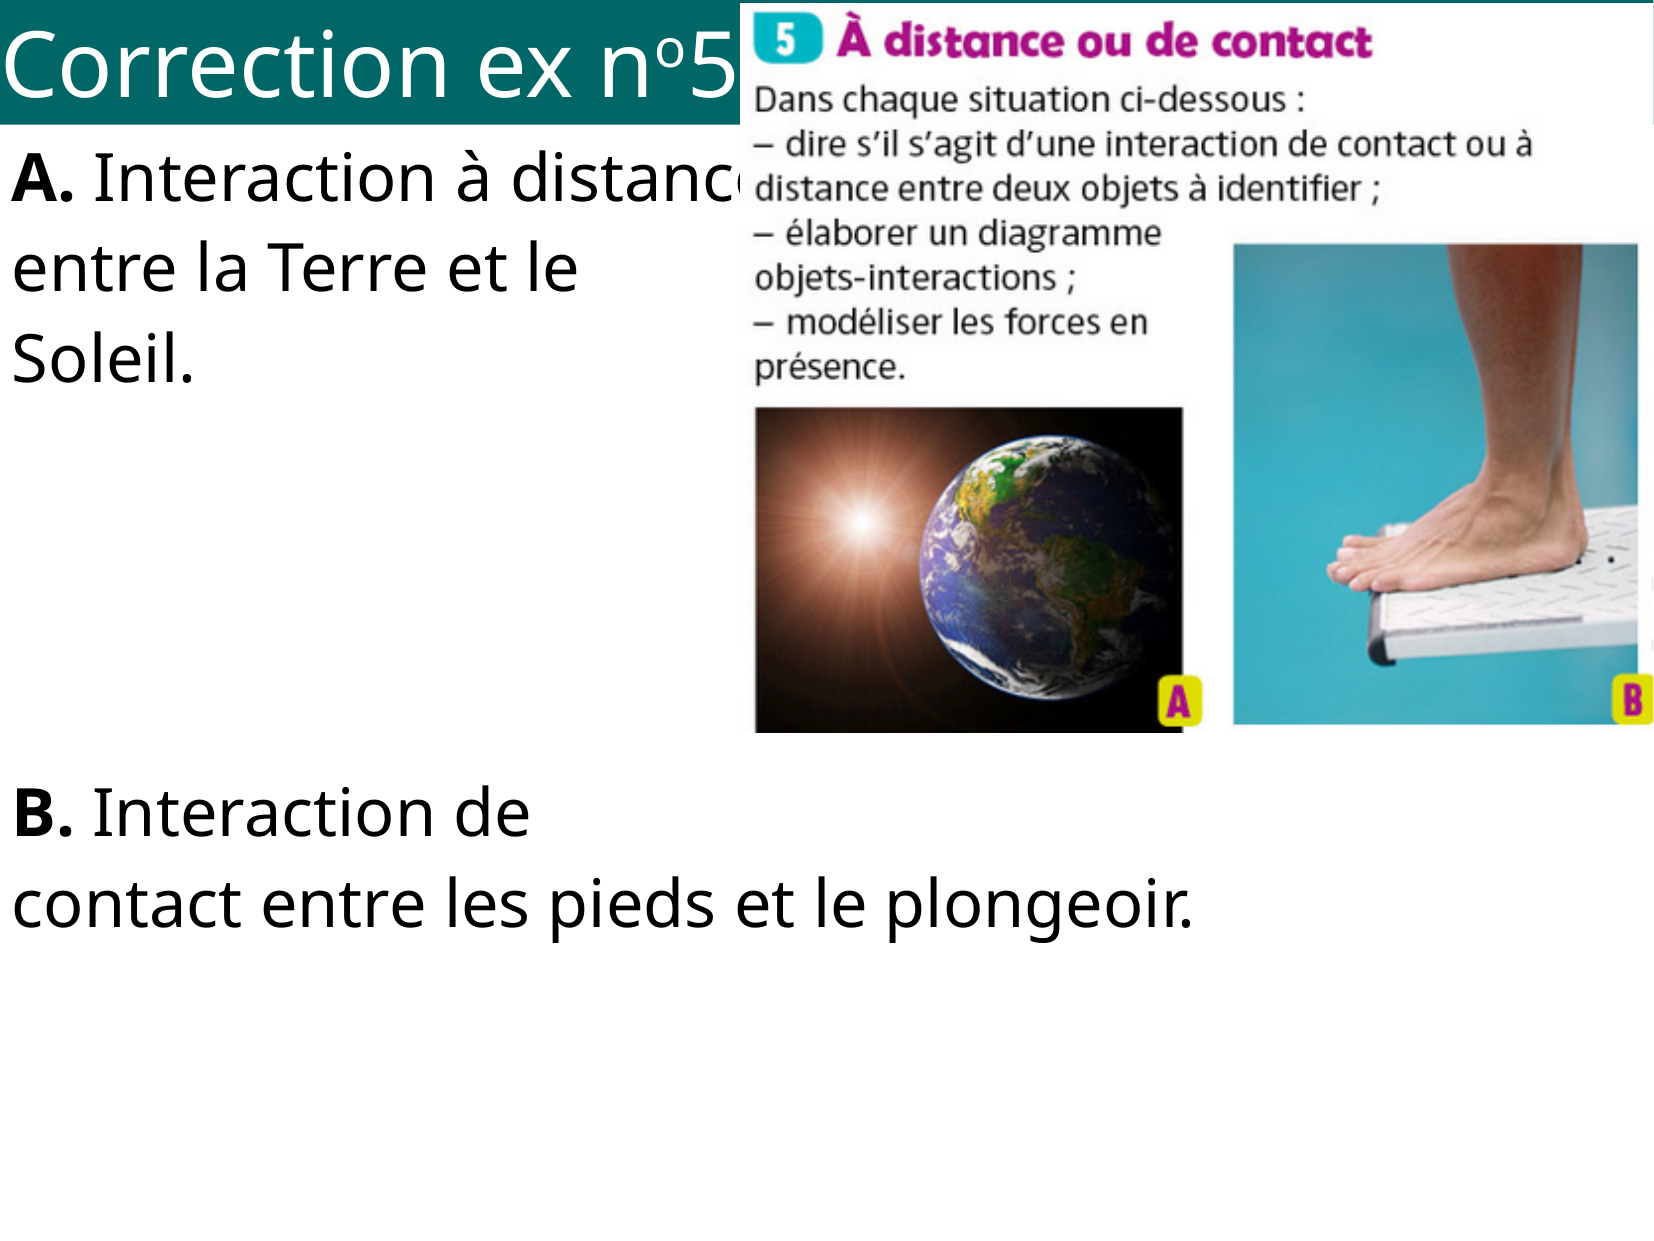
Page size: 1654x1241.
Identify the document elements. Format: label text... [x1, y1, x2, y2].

subtitle A. Interaction à distance entre la Terre et le Soleil. B. Interaction de contact entre les pieds et le plongeoir. [11, 129, 1642, 1229]
title Correction ex no5 [0, 10, 740, 114]
picture [740, 3, 1654, 733]
